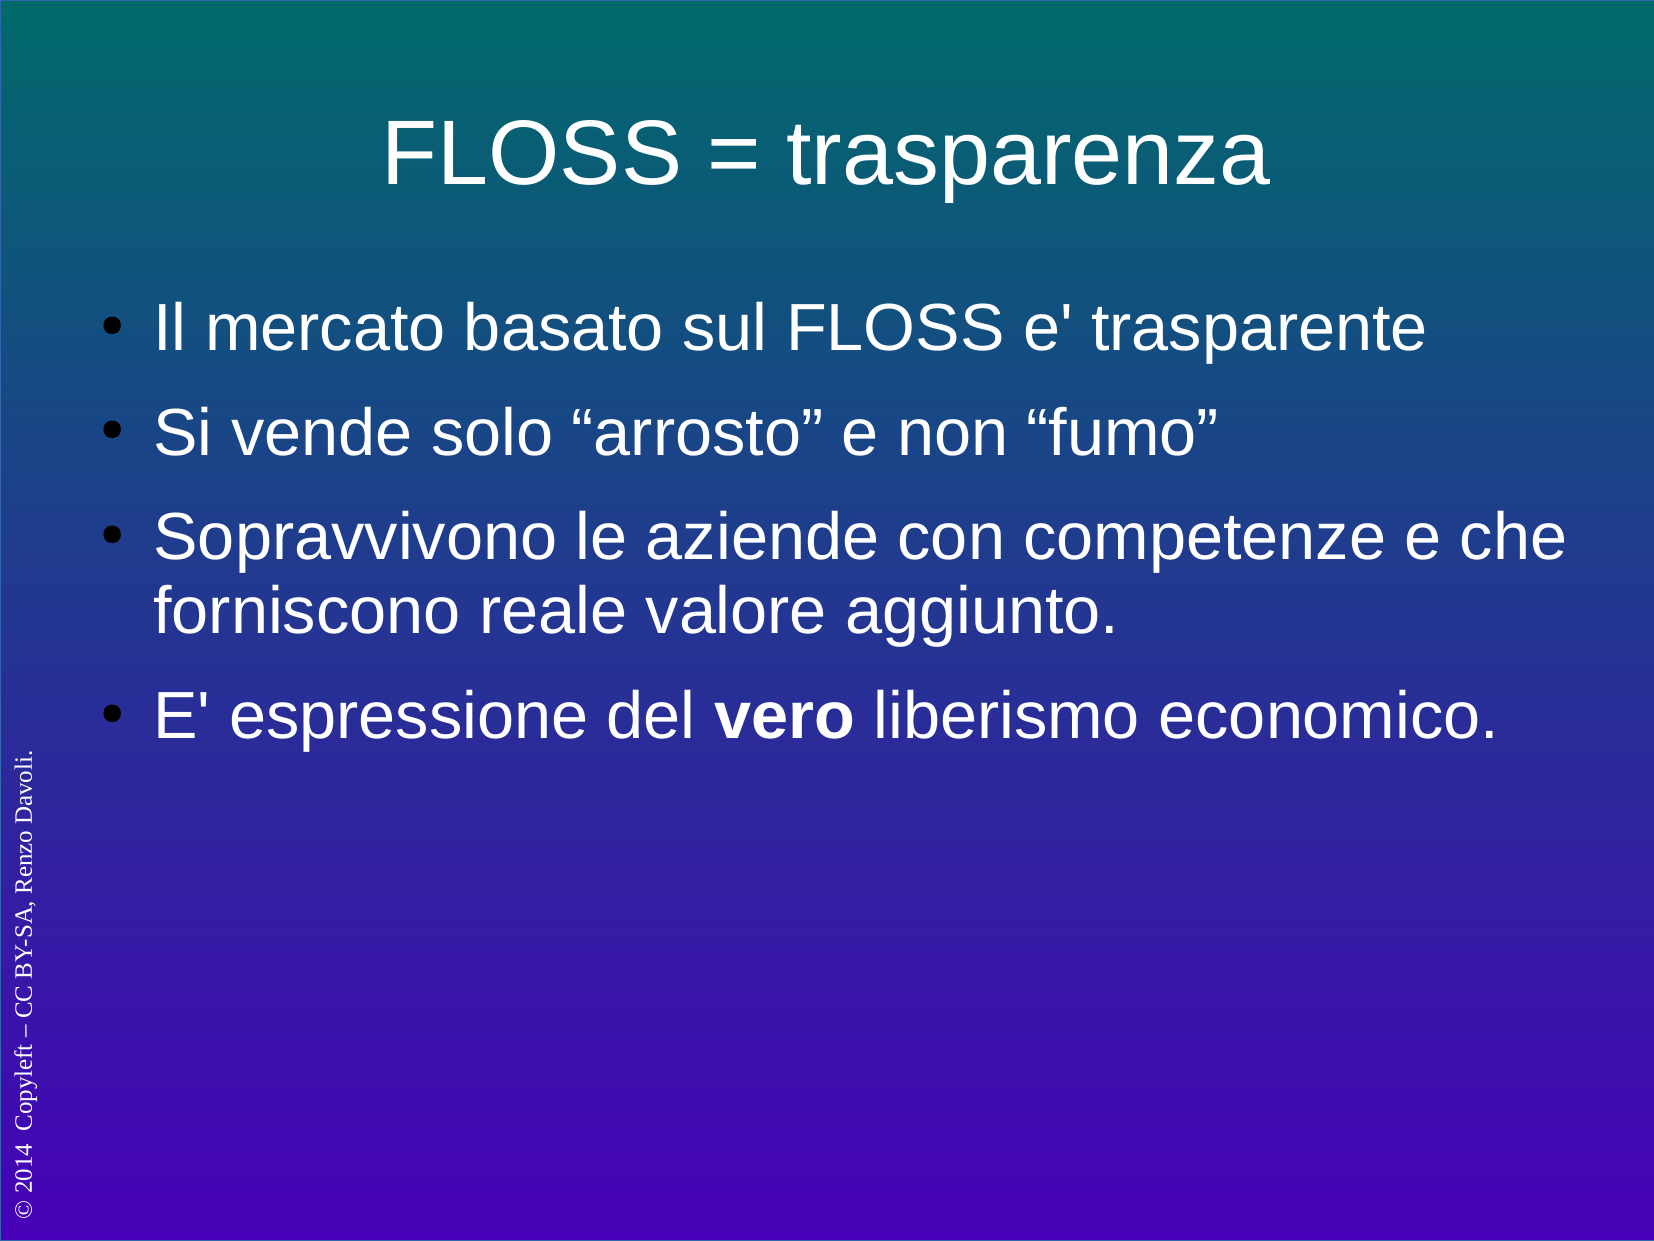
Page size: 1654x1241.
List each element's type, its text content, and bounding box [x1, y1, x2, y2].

title FLOSS = trasparenza [82, 56, 1571, 250]
list Il mercato basato sul FLOSS e' trasparente Si vende solo “arrosto” e non “fumo” Sopravvivono le aziende con competenze e che forniscono reale valore aggiunto. E' espressione del vero liberismo economico. [82, 290, 1571, 1094]
